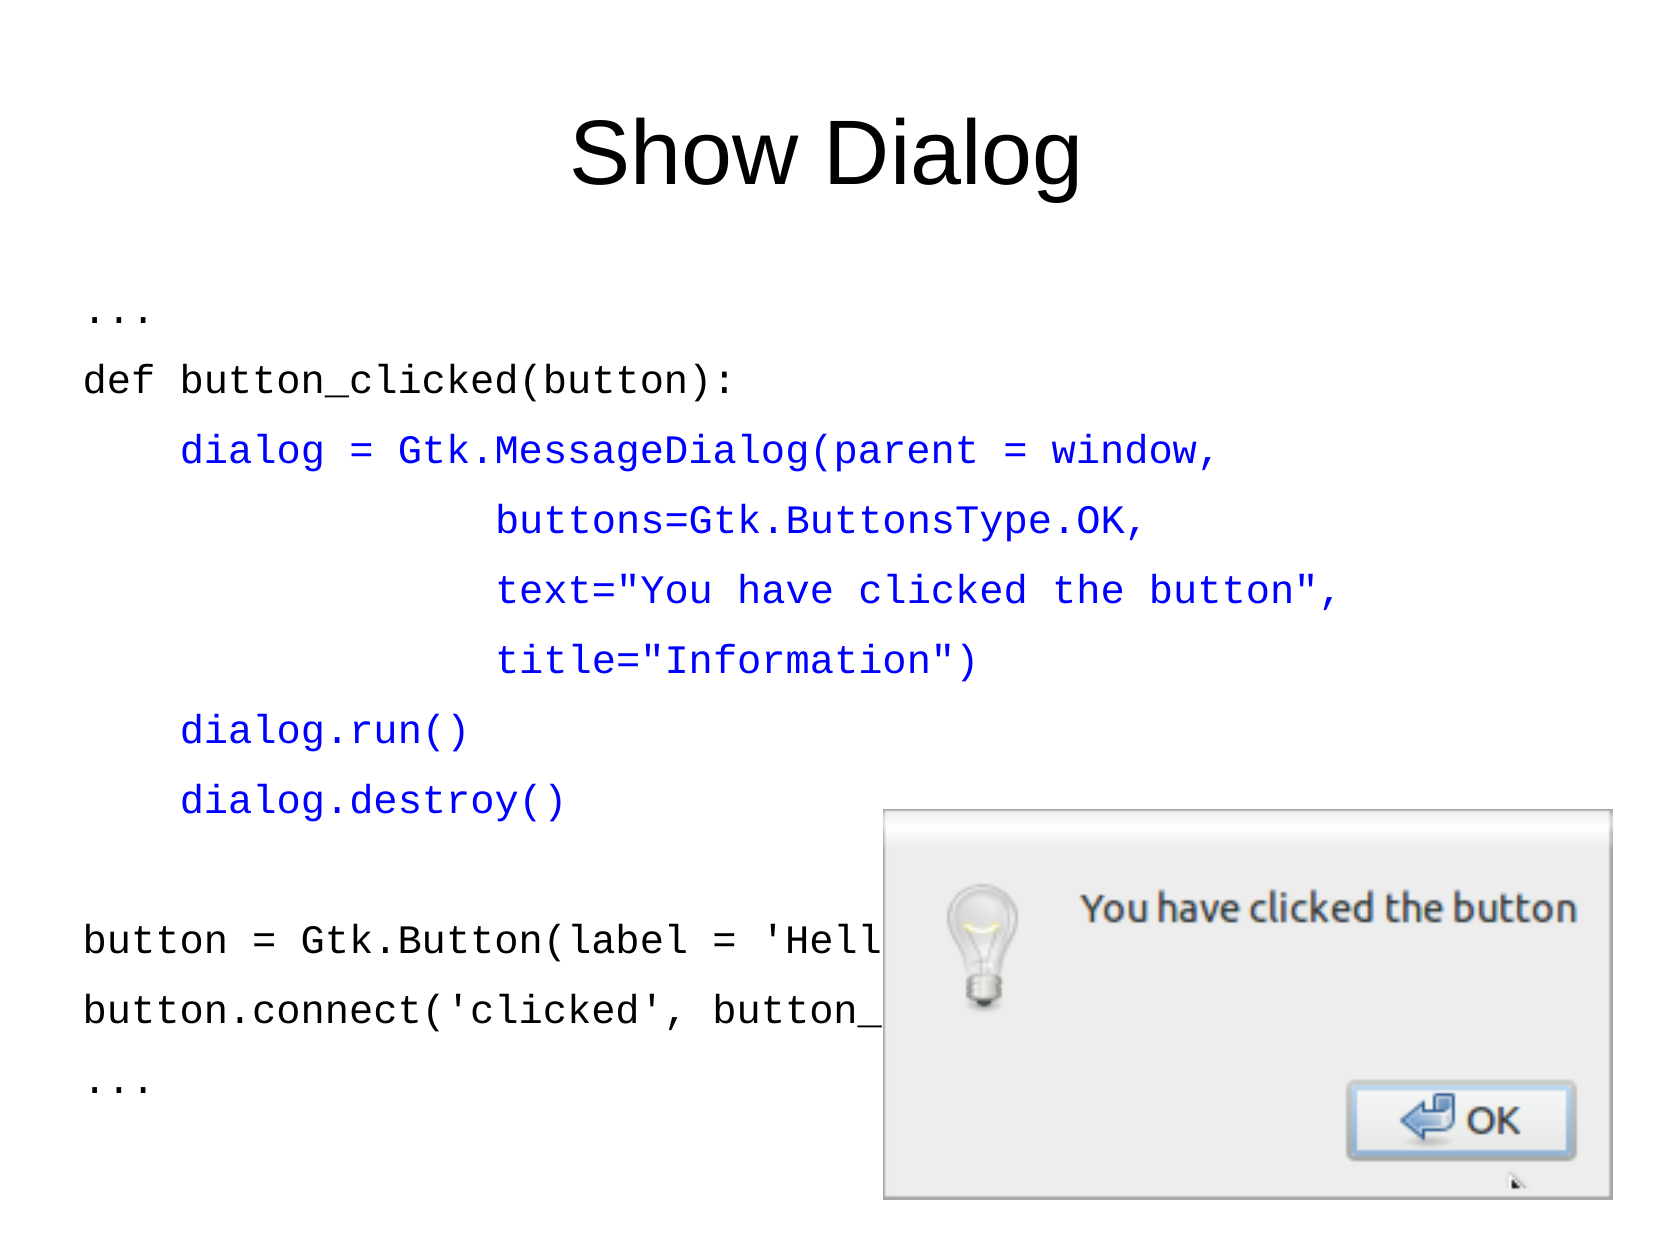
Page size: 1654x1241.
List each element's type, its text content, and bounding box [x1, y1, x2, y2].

list ... def button_clicked(button): dialog = Gtk.MessageDialog(parent = window, buttons=Gtk.ButtonsType.OK, text="You have clicked the button", title="Information") dialog.run() dialog.destroy() button = Gtk.Button(label = 'Hello, World!') button.connect('clicked', button_clicked) ... [82, 290, 1571, 1109]
title Show Dialog [82, 49, 1571, 257]
picture [883, 809, 1613, 1201]
